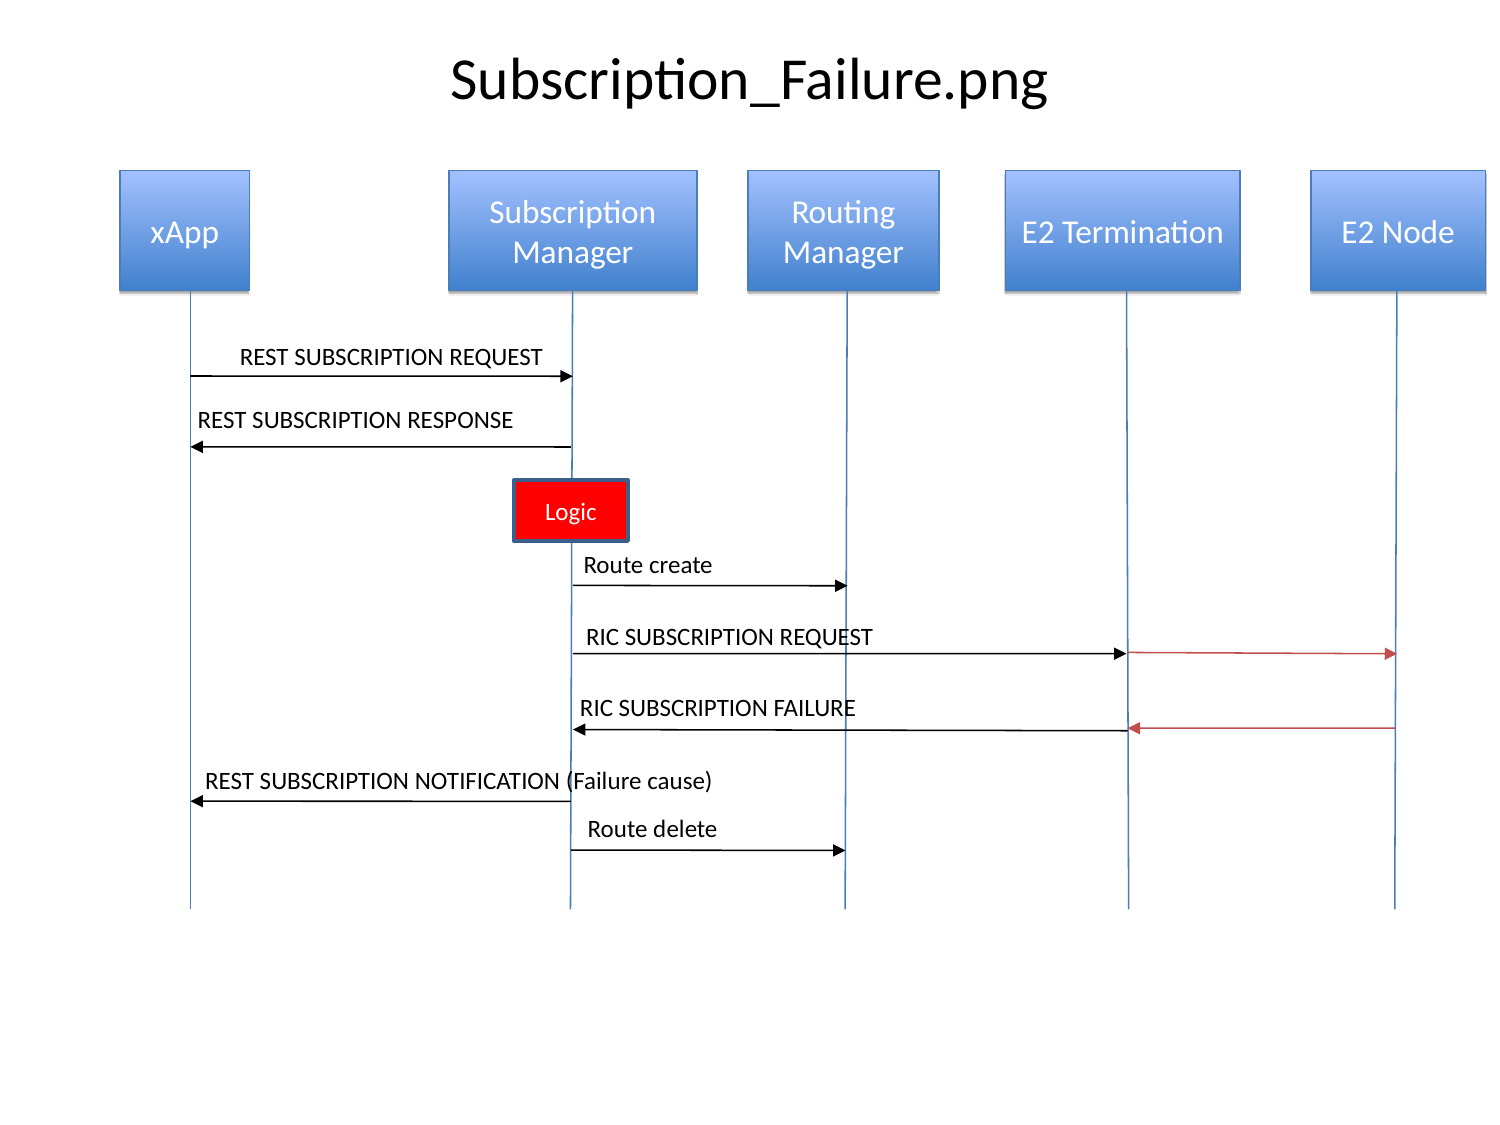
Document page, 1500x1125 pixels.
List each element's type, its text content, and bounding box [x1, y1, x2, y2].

text_box xApp [120, 170, 250, 291]
text_box E2 Termination [1005, 170, 1241, 291]
text_box Route delete [572, 805, 780, 851]
text_box Logic [513, 480, 628, 541]
text_box E2 Node [1310, 170, 1486, 291]
text_box Route create [568, 541, 768, 586]
text_box RIC SUBSCRIPTION FAILURE [565, 684, 945, 730]
text_box REST SUBSCRIPTION REQUEST [225, 333, 559, 375]
text_box Subscription Manager [448, 170, 697, 291]
text_box REST SUBSCRIPTION NOTIFICATION (Failure cause) [190, 757, 863, 803]
text_box REST SUBSCRIPTION RESPONSE [183, 395, 620, 441]
text_box RIC SUBSCRIPTION REQUEST [571, 612, 969, 658]
title Subscription_Failure.png [75, 32, 1425, 120]
text_box Routing Manager [748, 170, 940, 291]
